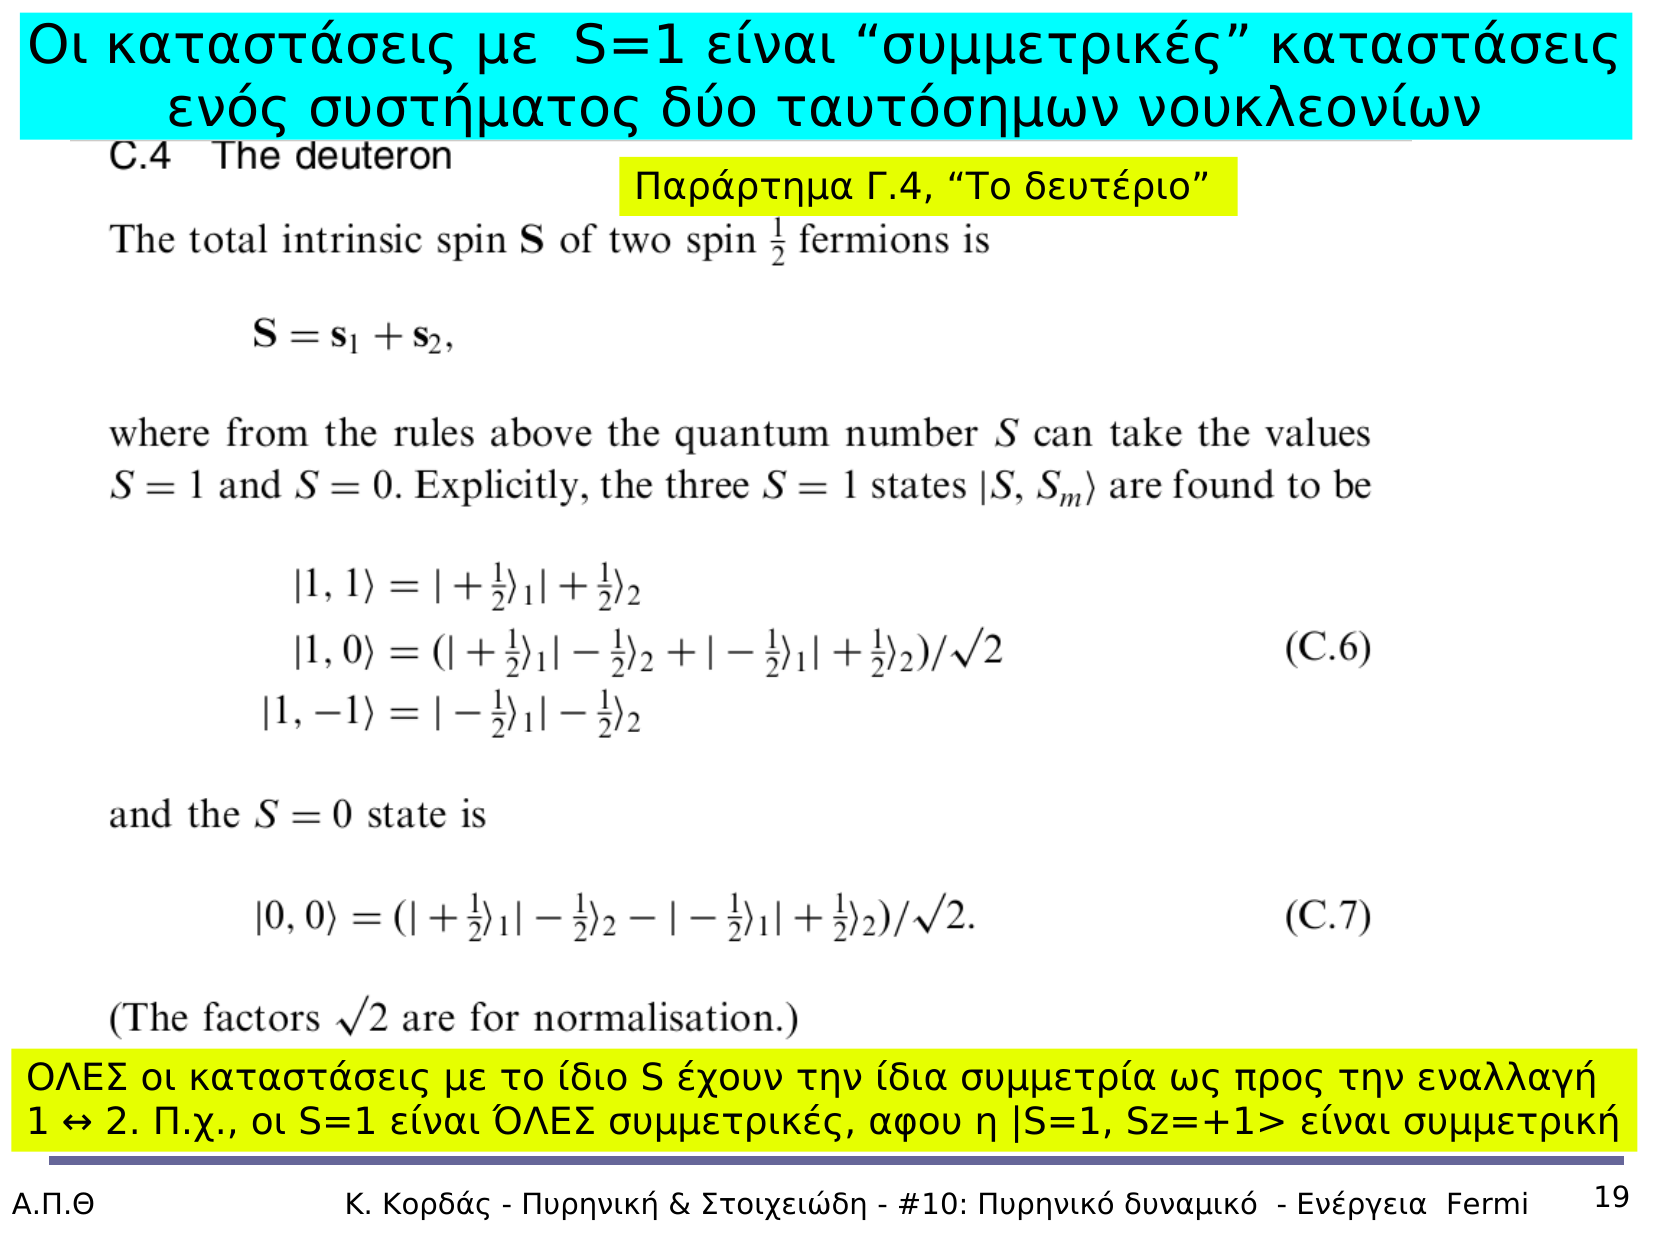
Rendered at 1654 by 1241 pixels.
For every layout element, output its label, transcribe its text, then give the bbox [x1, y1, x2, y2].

title Οι καταστάσεις με S=1 είναι “συμμετρικές” καταστάσεις ενός συστήματος δύο ταυτόσημων νουκλεονίων [19, 12, 1633, 140]
text_box Παράρτημα Γ.4, “Το δευτέριο” [619, 156, 1238, 216]
text_box ΟΛΕΣ οι καταστάσεις με το ίδιο S έχουν την ίδια συμμετρία ως προς την εναλλαγή 1 ↔ 2. Π.χ., οι S=1 είναι ΌΛΕΣ συμμετρικές, αφου η |S=1, Sz=+1> είναι συμμετρική [11, 1048, 1638, 1152]
picture [70, 140, 1412, 1041]
